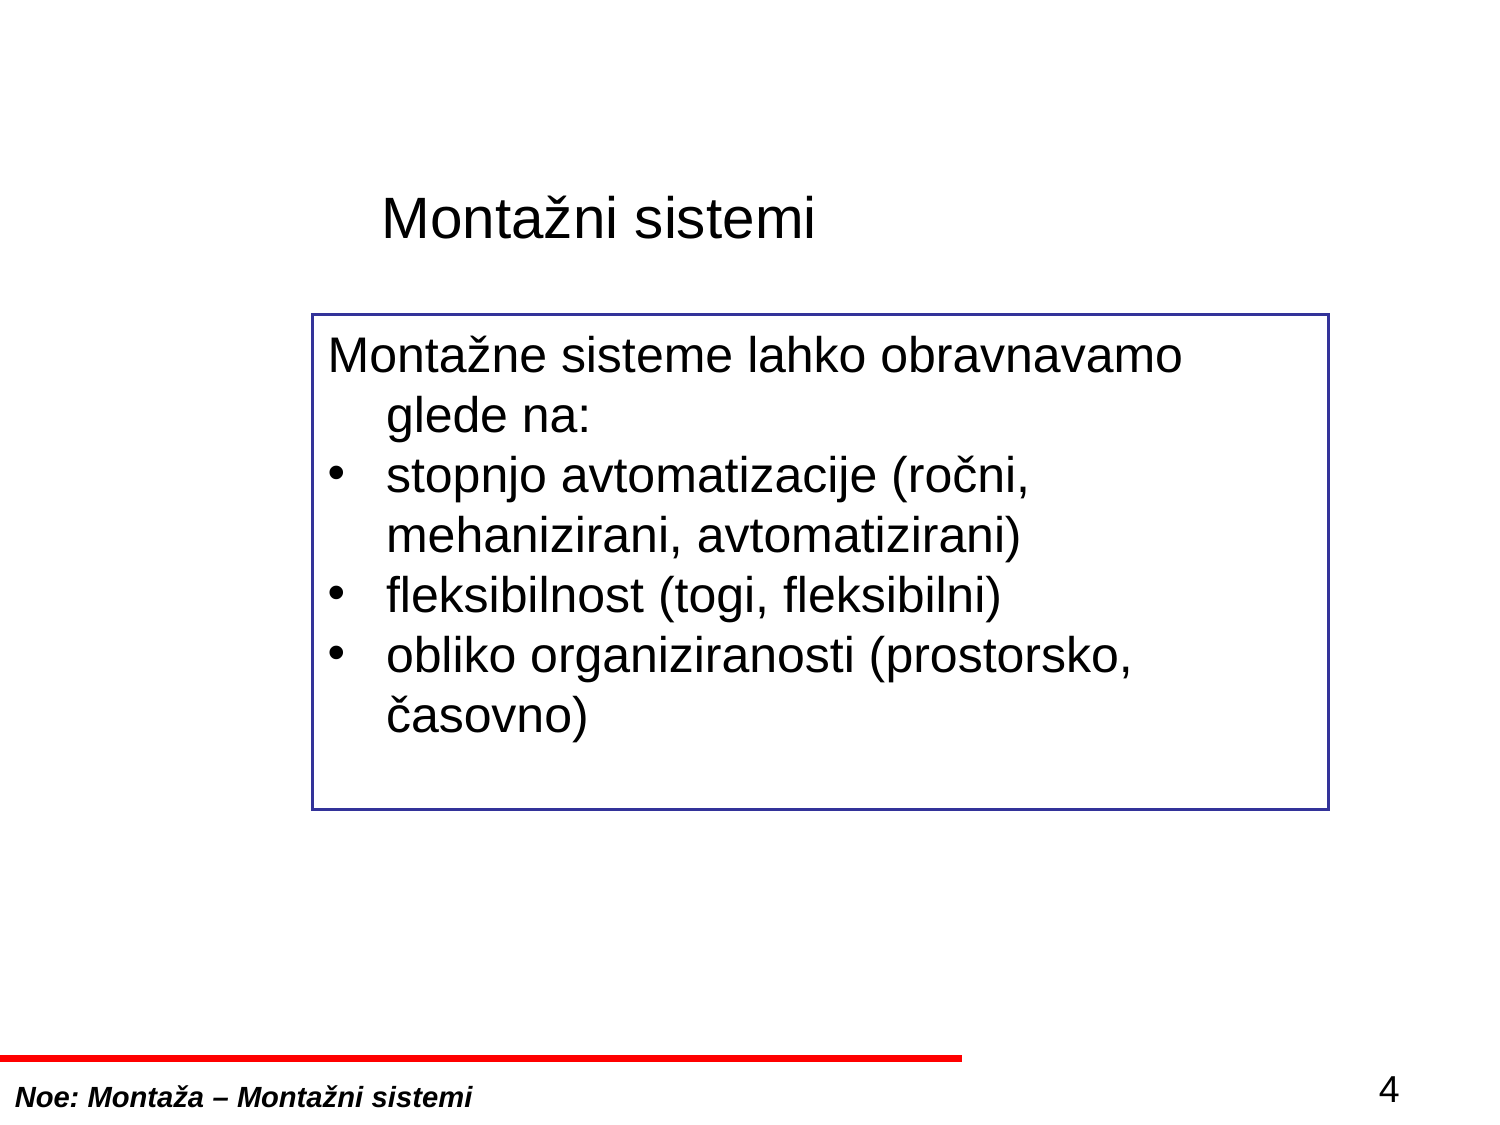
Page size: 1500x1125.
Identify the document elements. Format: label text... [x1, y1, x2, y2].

text_box Montažne sisteme lahko obravnavamo glede na: stopnjo avtomatizacije (ročni, mehanizirani, avtomatizirani) fleksibilnost (togi, fleksibilni) obliko organiziranosti (prostorsko, časovno) [312, 314, 1329, 810]
text_box Montažni sistemi [183, 172, 1016, 259]
